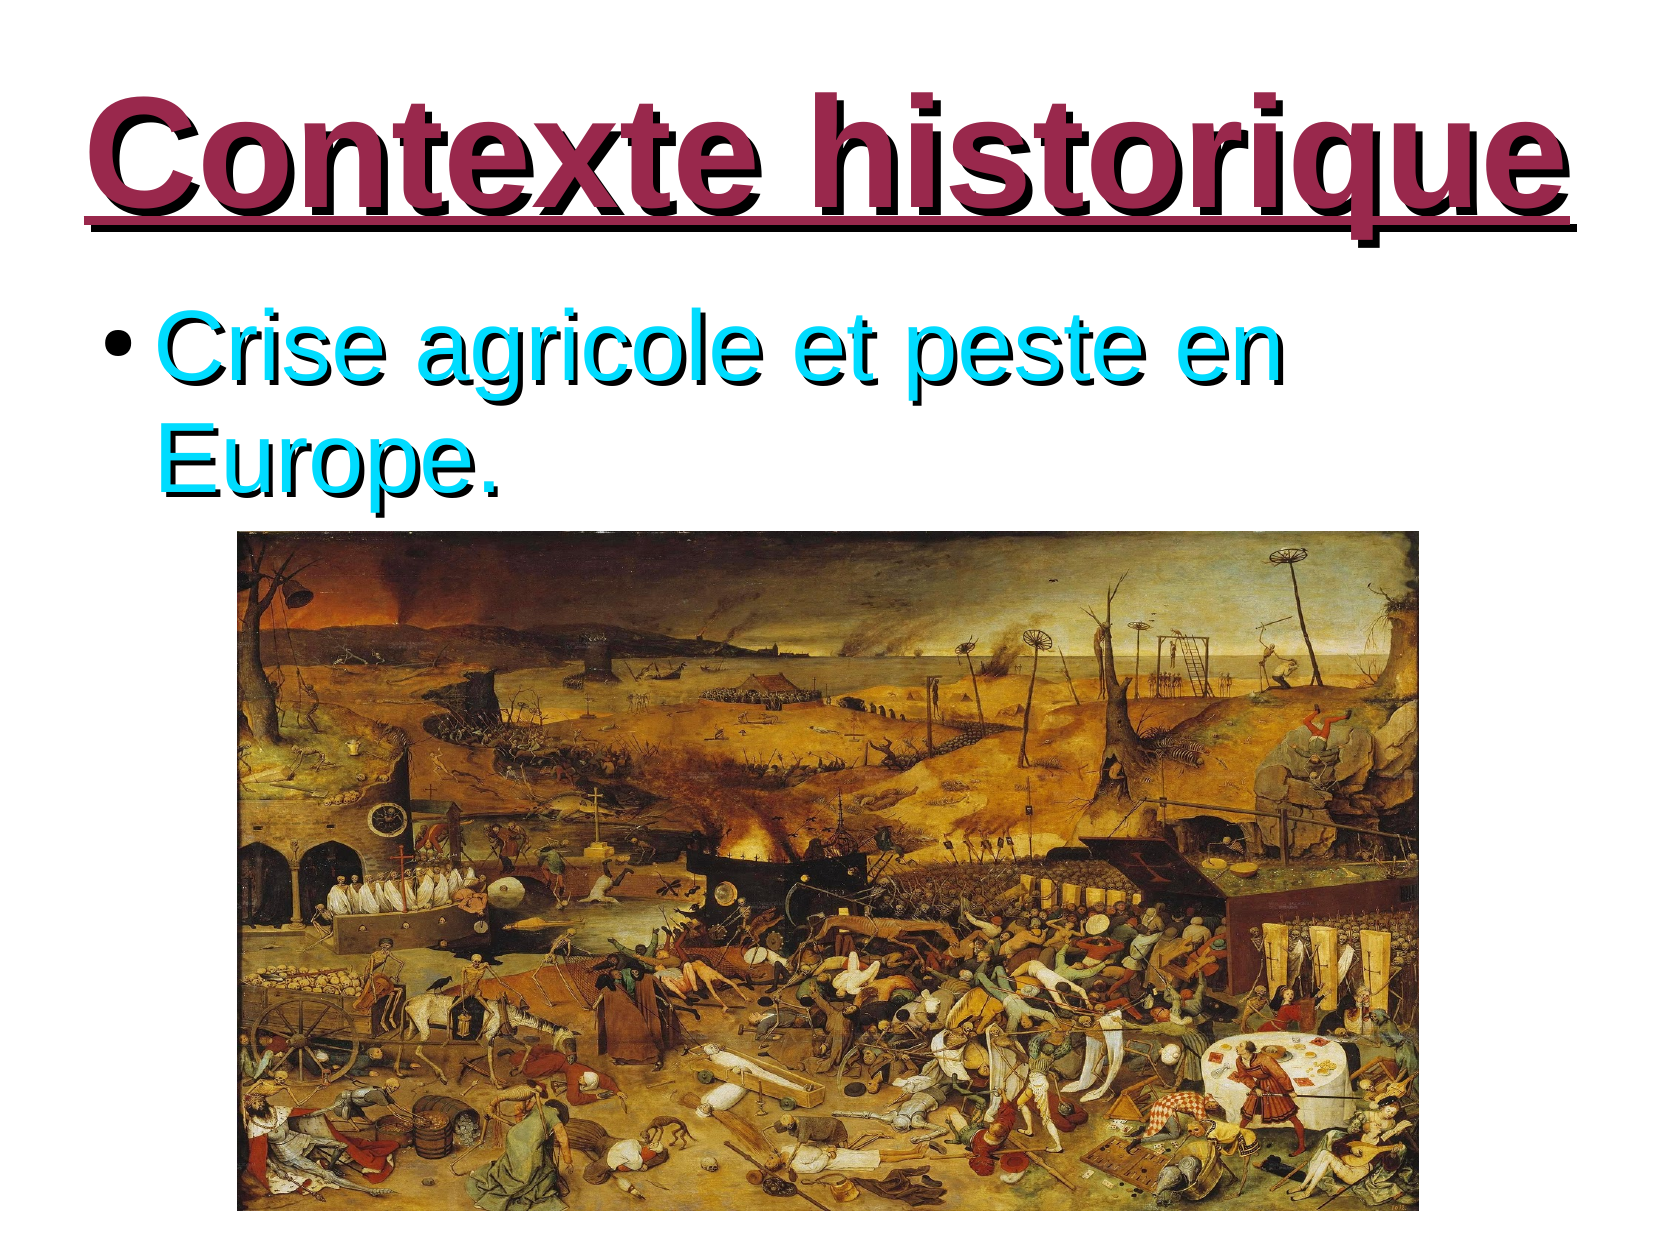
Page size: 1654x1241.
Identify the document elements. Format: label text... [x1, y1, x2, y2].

list Crise agricole et peste en Europe. [82, 290, 1571, 1109]
picture [237, 531, 1419, 1211]
title Contexte historique [82, 49, 1571, 257]
